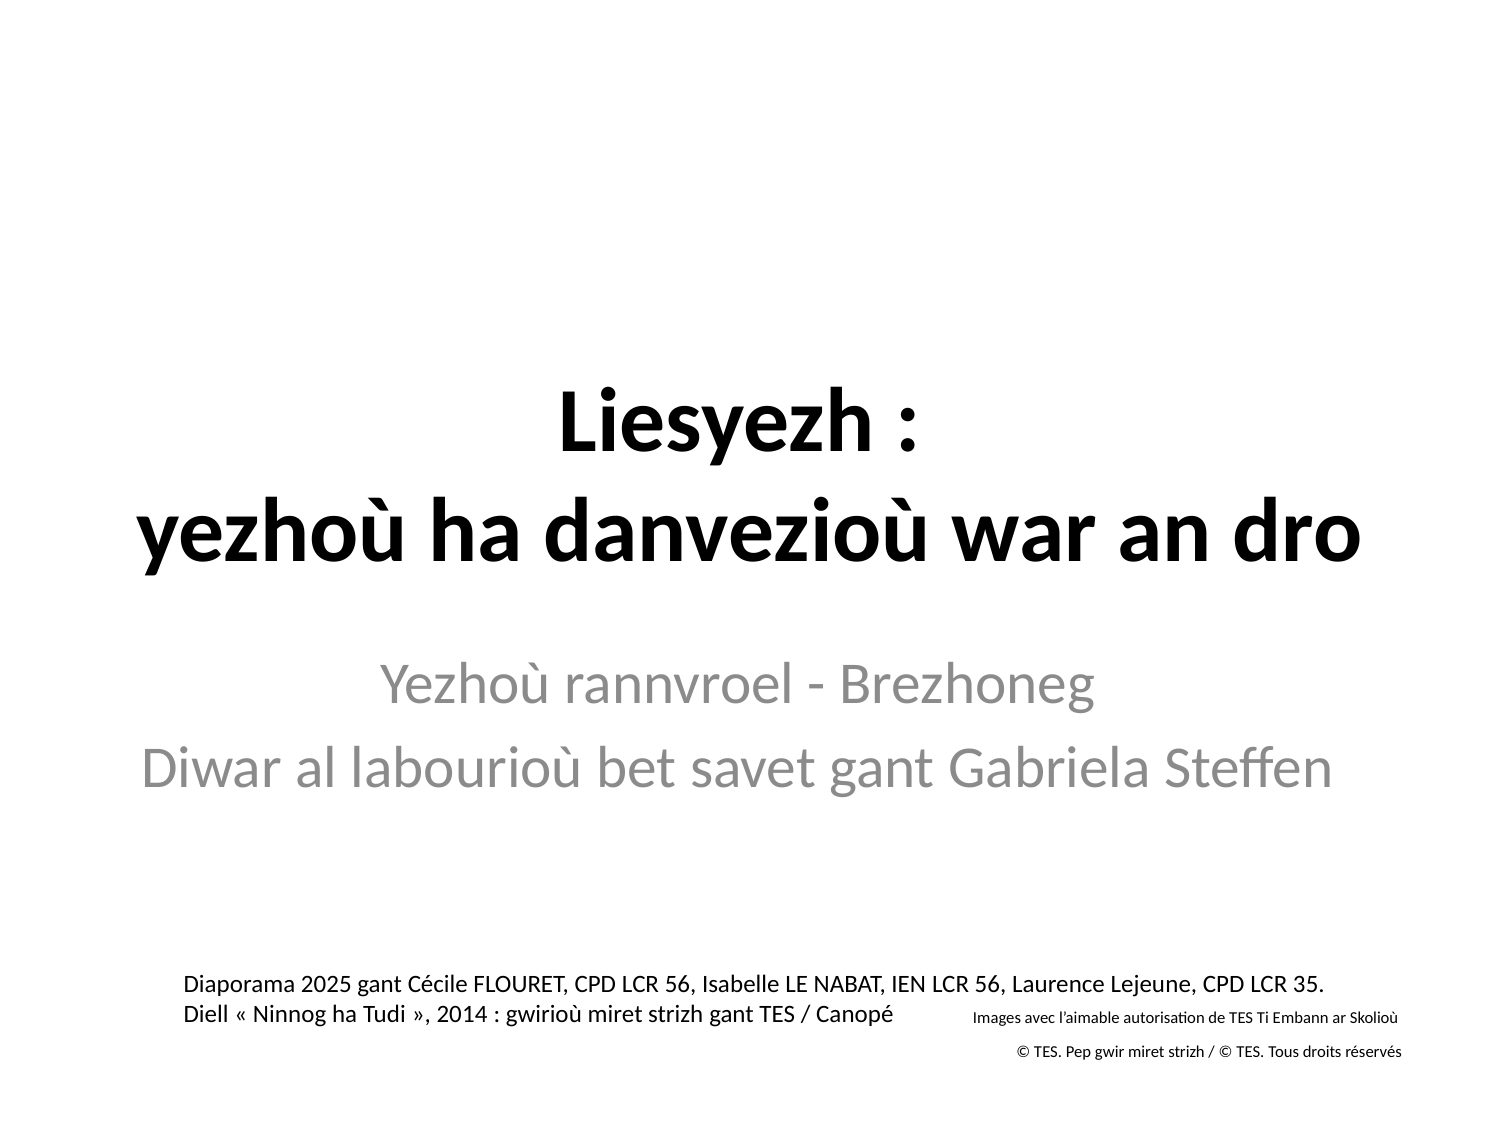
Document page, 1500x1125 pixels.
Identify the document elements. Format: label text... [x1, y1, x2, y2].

text_box Diaporama 2025 gant Cécile FLOURET, CPD LCR 56, Isabelle LE NABAT, IEN LCR 56, Laurence Lejeune, CPD LCR 35. Diell « Ninnog ha Tudi », 2014 : gwirioù miret strizh gant TES / Canopé [168, 960, 1418, 1036]
subtitle Yezhoù rannvroel - Brezhoneg Diwar al labourioù bet savet gant Gabriela Steffen [88, 637, 1388, 857]
text_box Images avec l’aimable autorisation de TES Ti Embann ar Skolioù © TES. Pep gwir miret strizh / © TES. Tous droits réservés [915, 1003, 1418, 1070]
title Liesyezh : yezhoù ha danvezioù war an dro [112, 349, 1388, 591]
